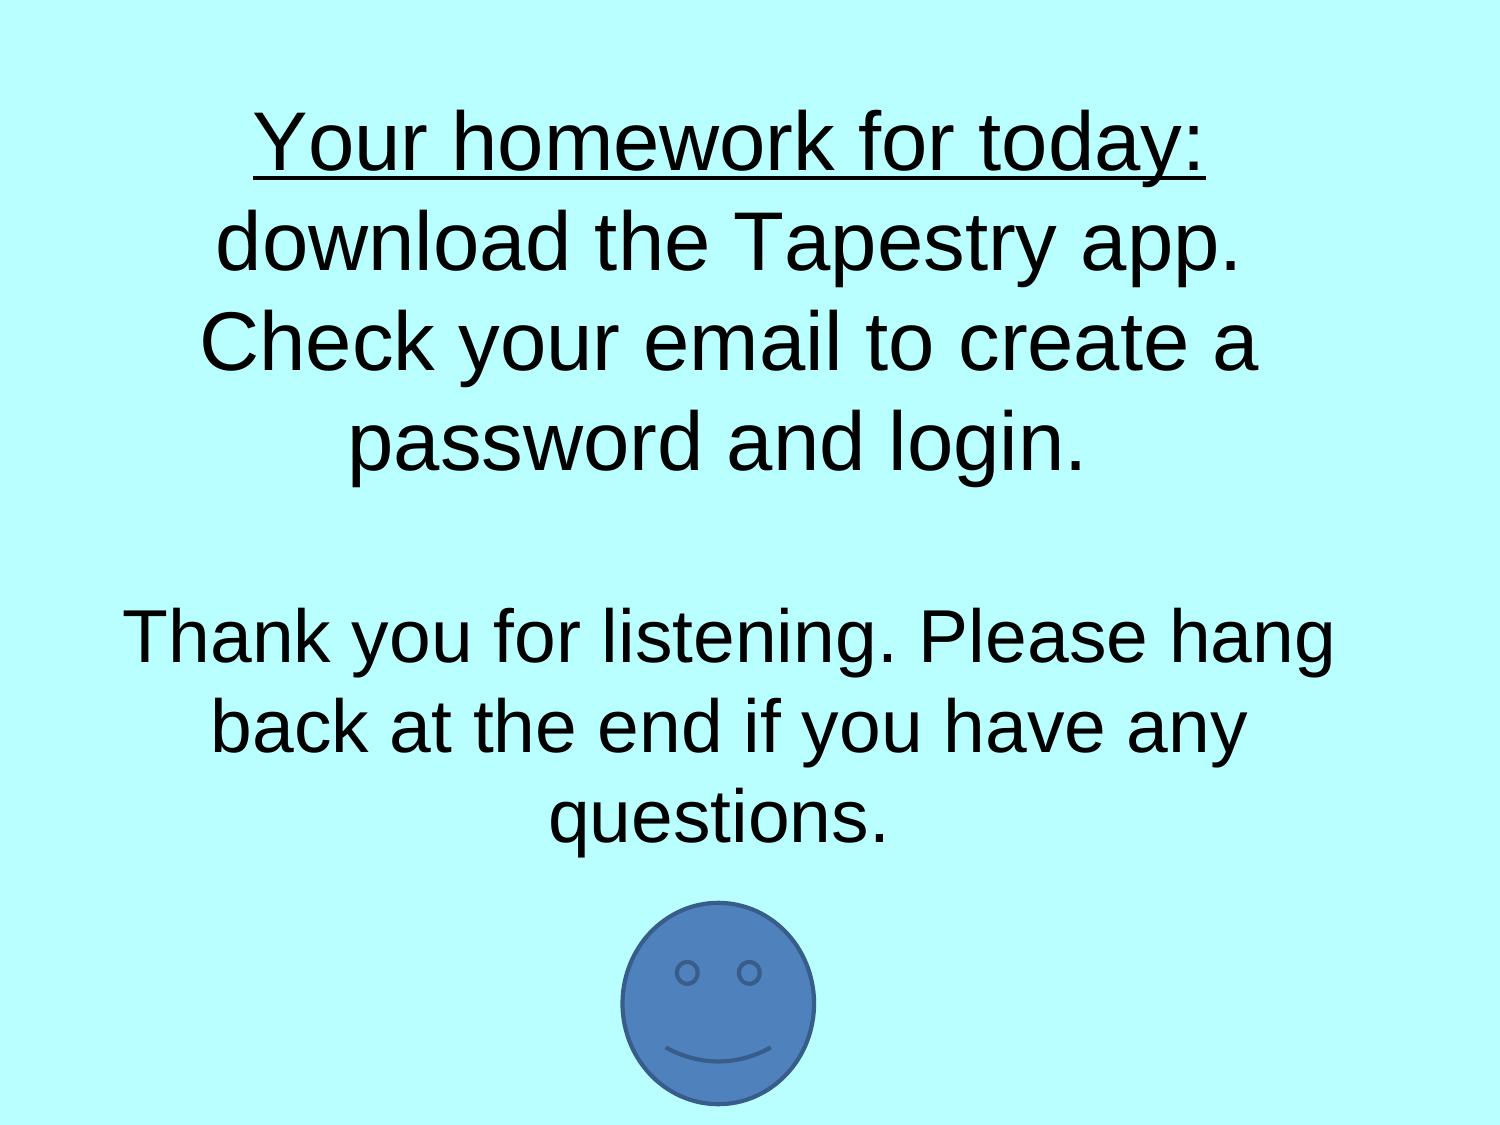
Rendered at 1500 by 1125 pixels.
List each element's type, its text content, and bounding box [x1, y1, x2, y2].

text_box [622, 902, 815, 1105]
text_box Your homework for today: download the Tapestry app. Check your email to create a password and login. Thank you for listening. Please hang back at the end if you have any questions. [74, 79, 1386, 903]
